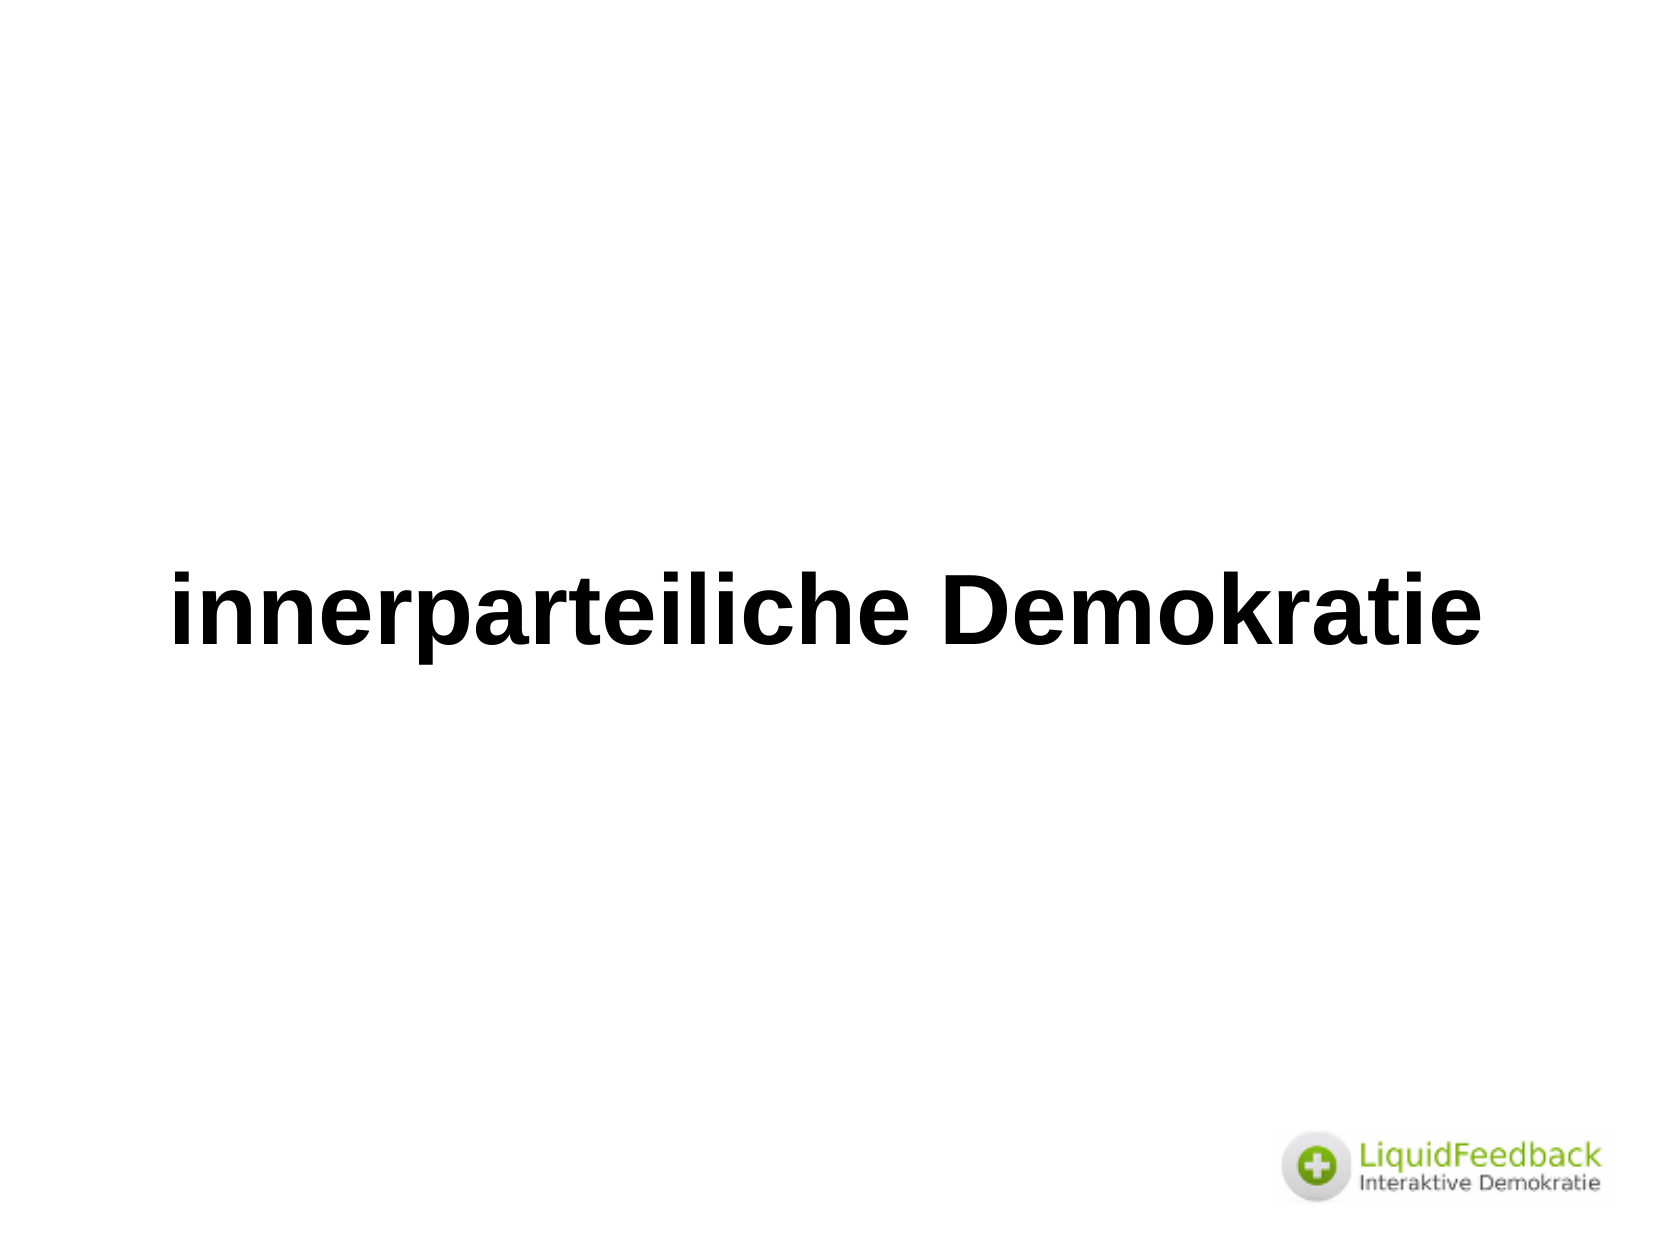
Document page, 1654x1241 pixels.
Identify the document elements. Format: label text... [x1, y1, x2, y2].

text_box innerparteiliche Demokratie [82, 118, 1571, 1102]
picture [1276, 1127, 1613, 1205]
